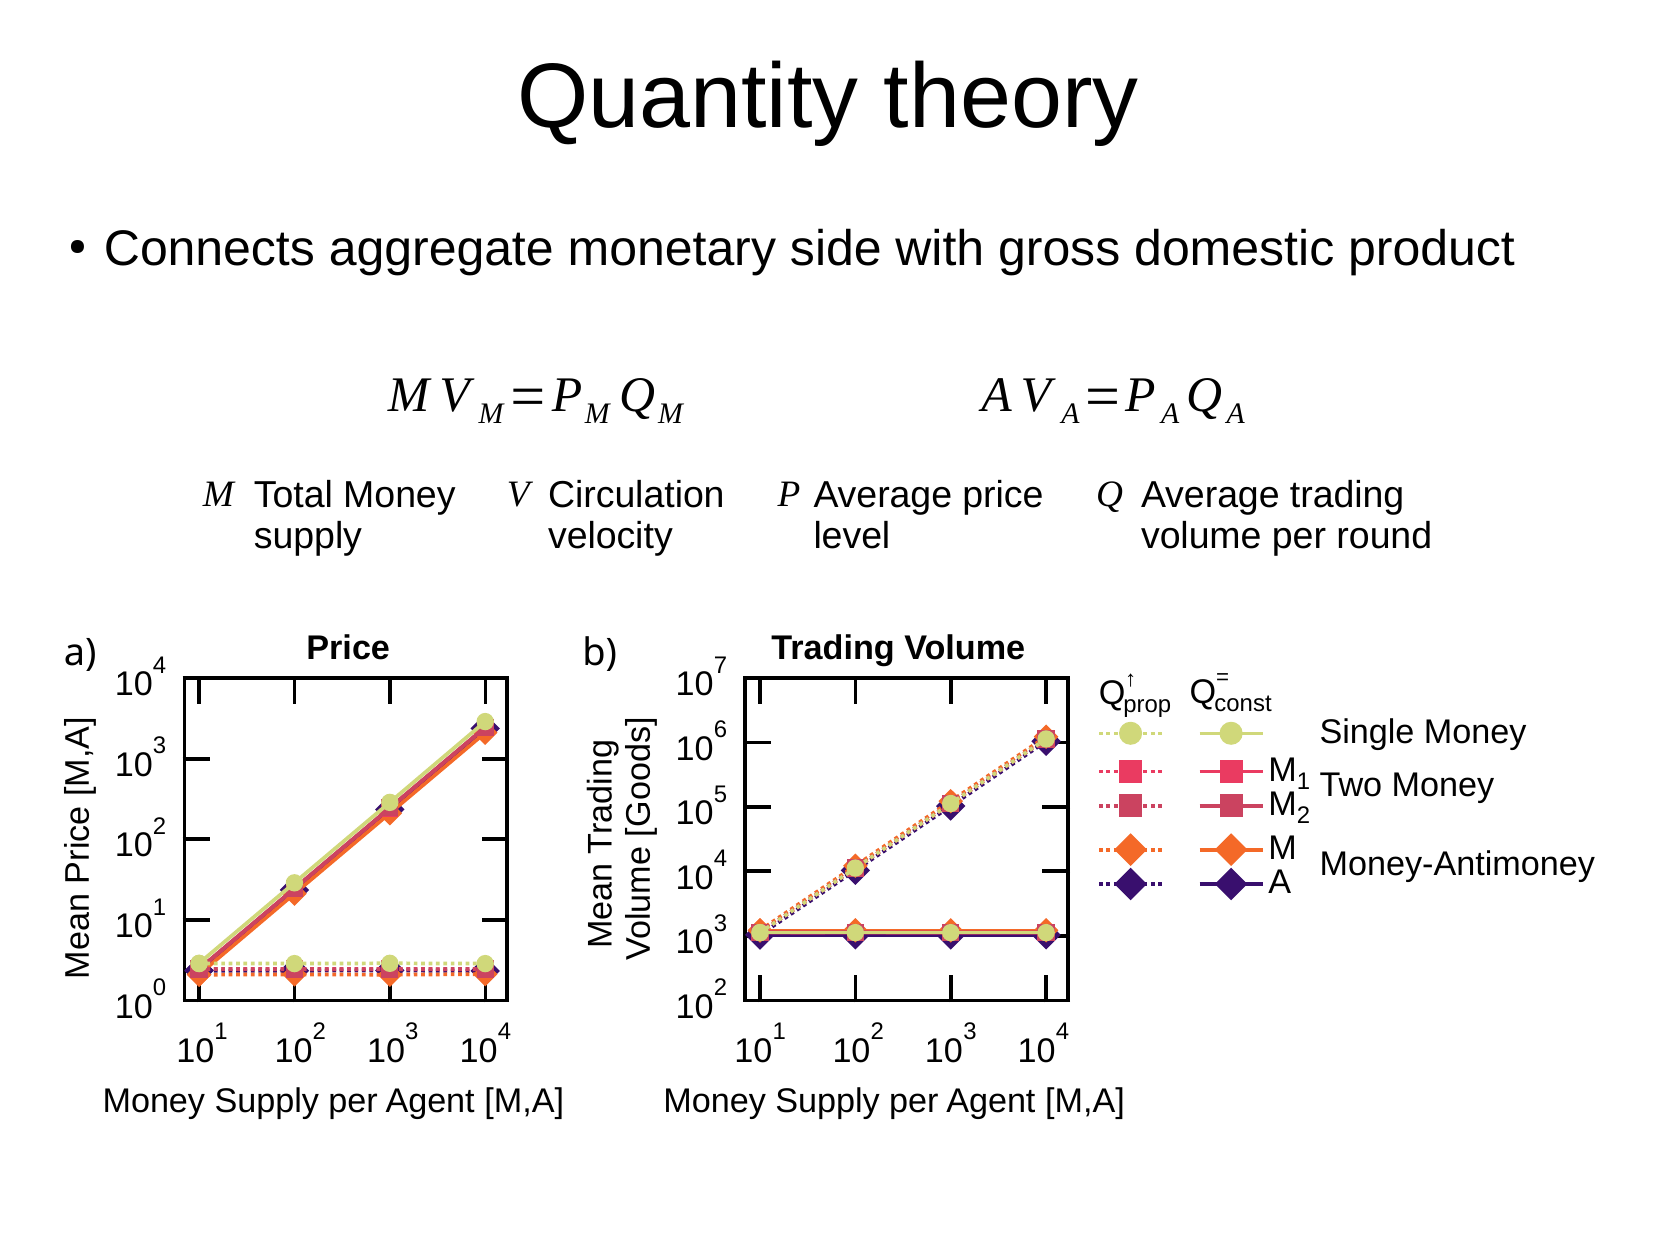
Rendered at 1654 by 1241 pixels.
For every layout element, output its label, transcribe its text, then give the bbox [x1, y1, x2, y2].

chart [1090, 473, 1131, 516]
picture [60, 631, 1603, 1152]
text_box Average trading volume per round [1126, 465, 1458, 565]
text_box Total Money supply [239, 465, 474, 565]
chart [500, 473, 542, 516]
chart [195, 473, 245, 516]
chart [378, 367, 693, 431]
chart [970, 367, 1253, 431]
text_box Connects aggregate monetary side with gross domestic product [53, 213, 1542, 523]
text_box Average price level [798, 465, 1126, 565]
text_box Circulation velocity [533, 465, 743, 565]
title Quantity theory [53, 44, 1604, 147]
chart [769, 473, 808, 516]
